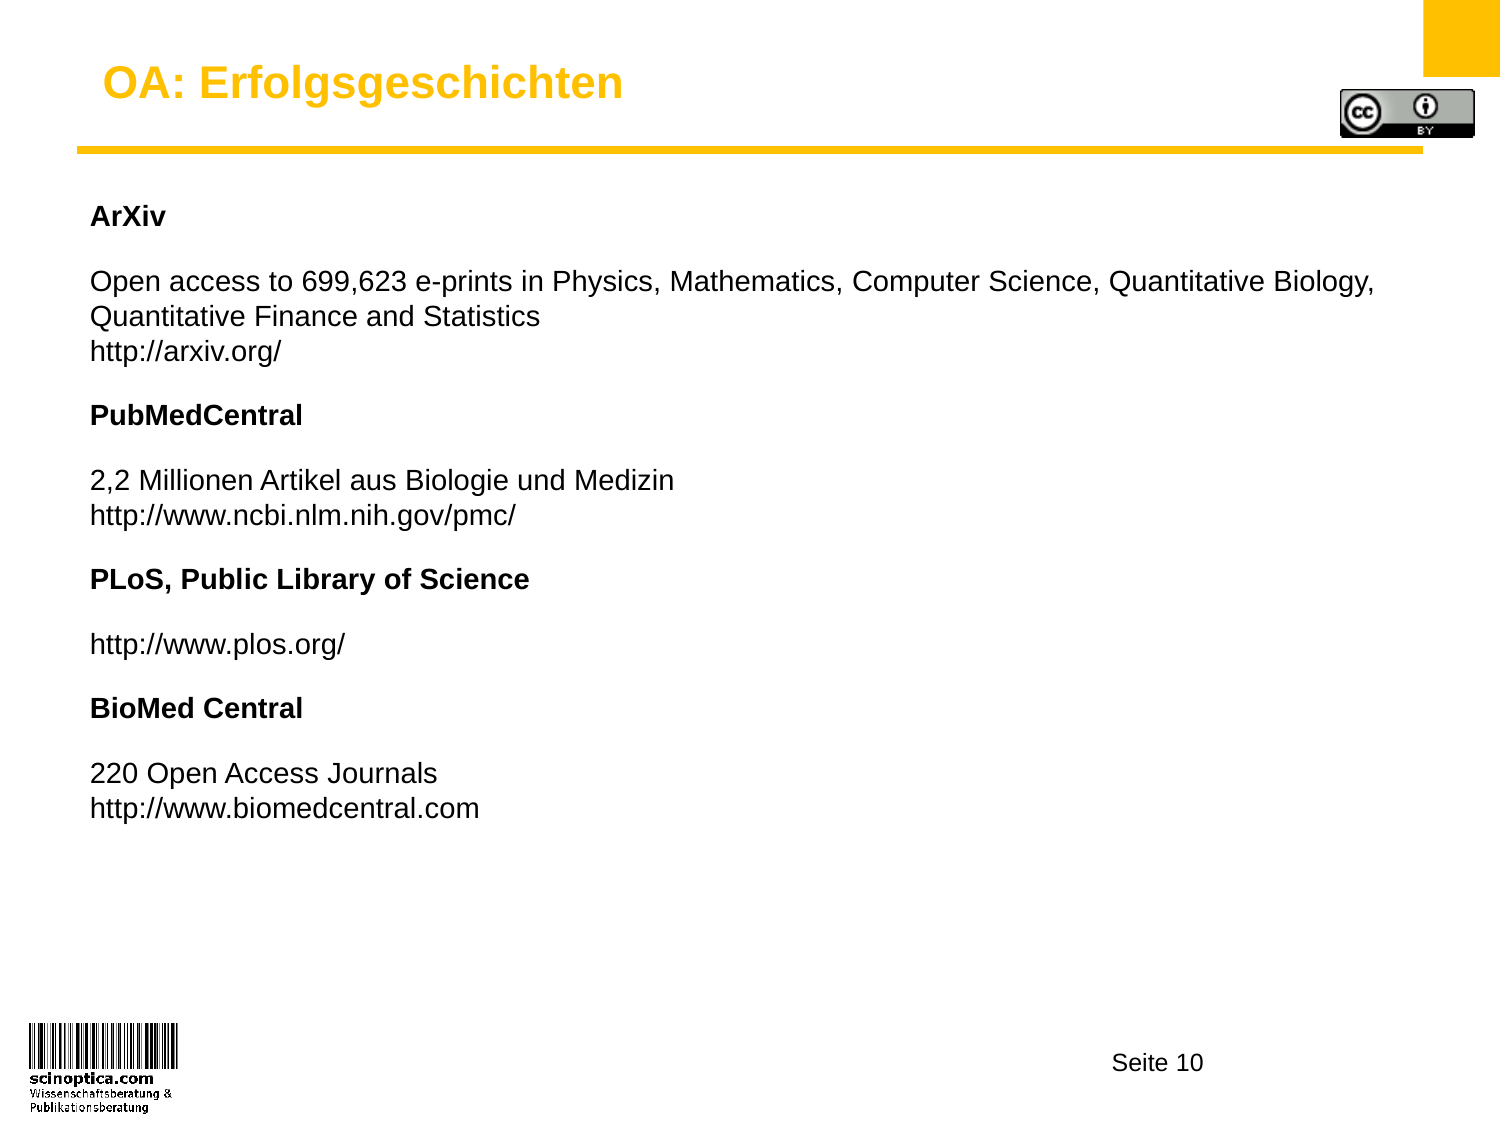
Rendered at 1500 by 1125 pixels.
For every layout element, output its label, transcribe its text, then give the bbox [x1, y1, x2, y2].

title OA: Erfolgsgeschichten [75, 45, 1425, 161]
picture [1425, 89, 1475, 138]
list ArXiv Open access to 699,623 e-prints in Physics, Mathematics, Computer Science, Quantitative Biology, Quantitative Finance and Statistics http://arxiv.org/ PubMedCentral 2,2 Millionen Artikel aus Biologie und Medizin http://www.ncbi.nlm.nih.gov/pmc/ PLoS, Public Library of Science http://www.plos.org/ BioMed Central 220 Open Access Journals http://www.biomedcentral.com [75, 190, 1424, 1034]
slide_number Seite <Nummer> [1096, 1039, 1447, 1118]
picture [29, 1023, 178, 1116]
